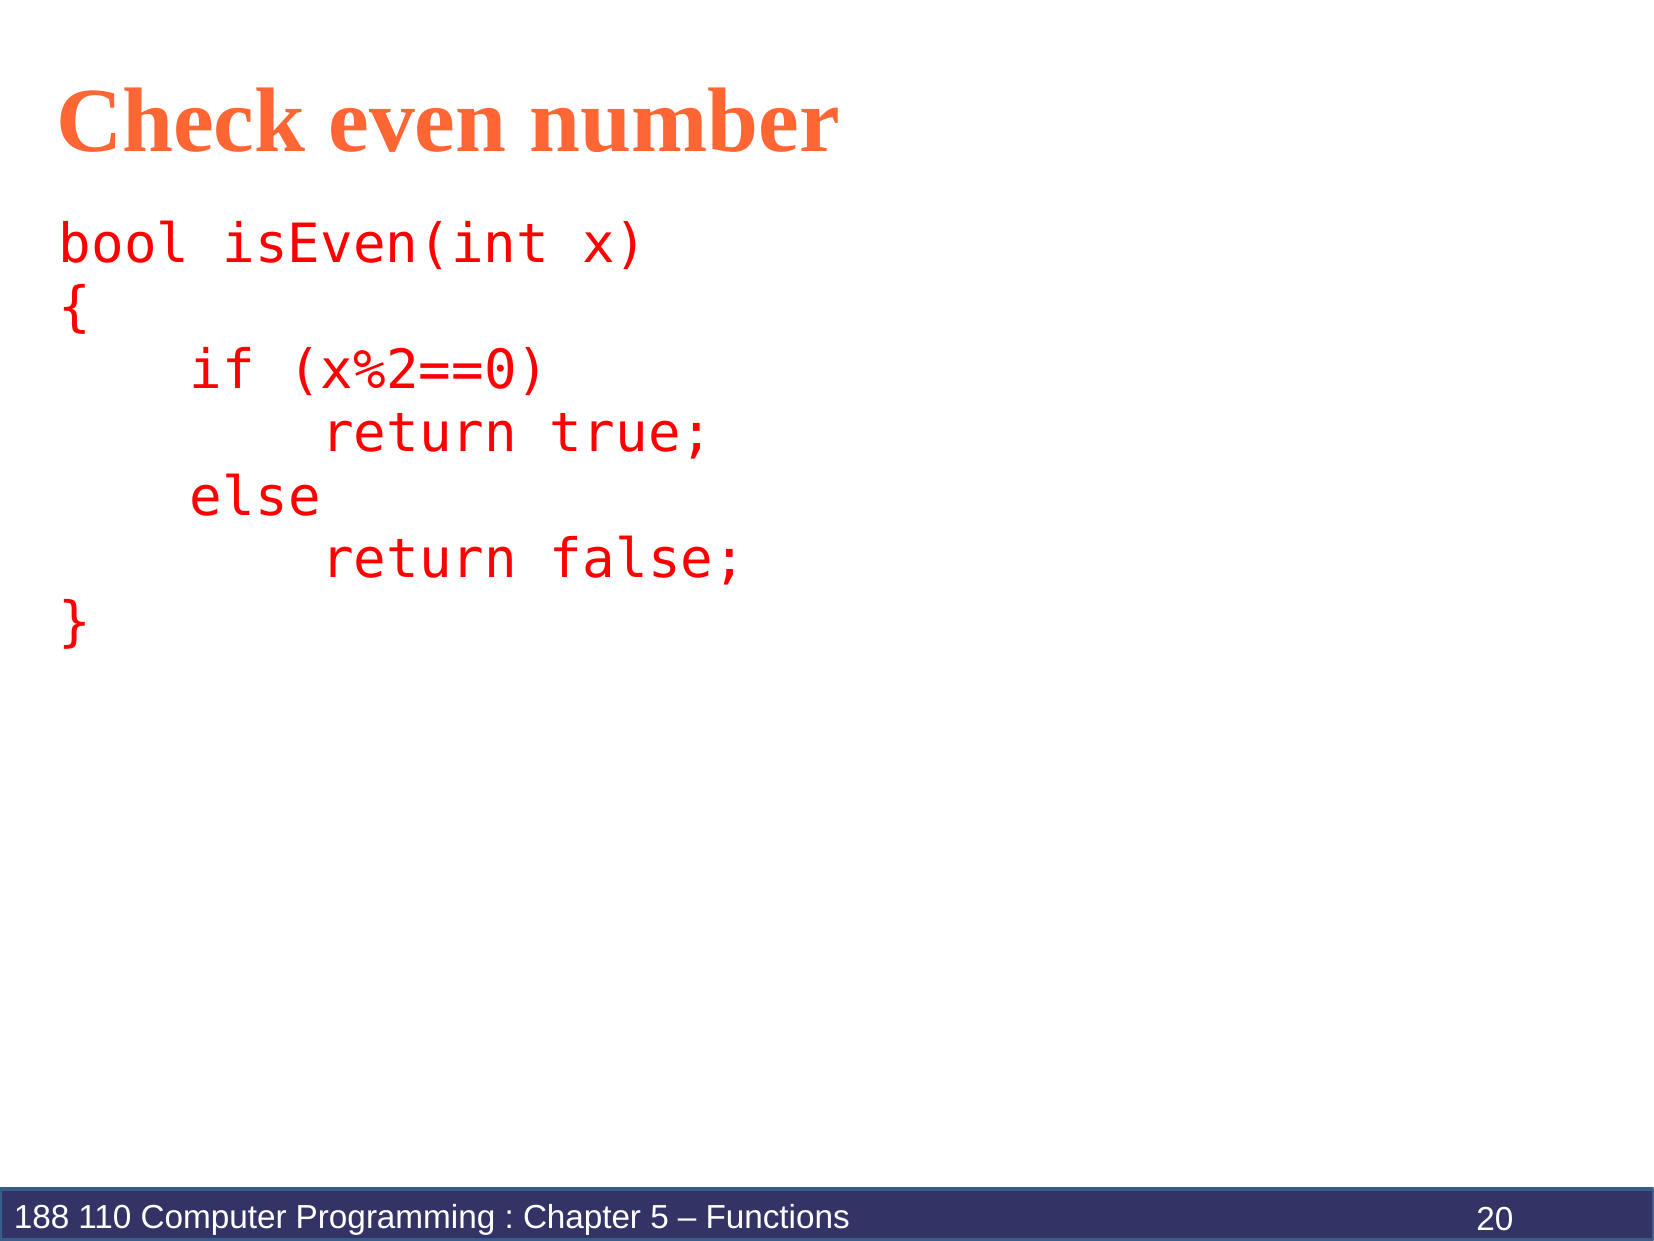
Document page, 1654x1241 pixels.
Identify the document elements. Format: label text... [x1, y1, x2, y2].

title Check even number [55, 58, 1591, 170]
text_box bool isEven(int x) { if (x%2==0) return true; else return false; } [59, 212, 1625, 828]
